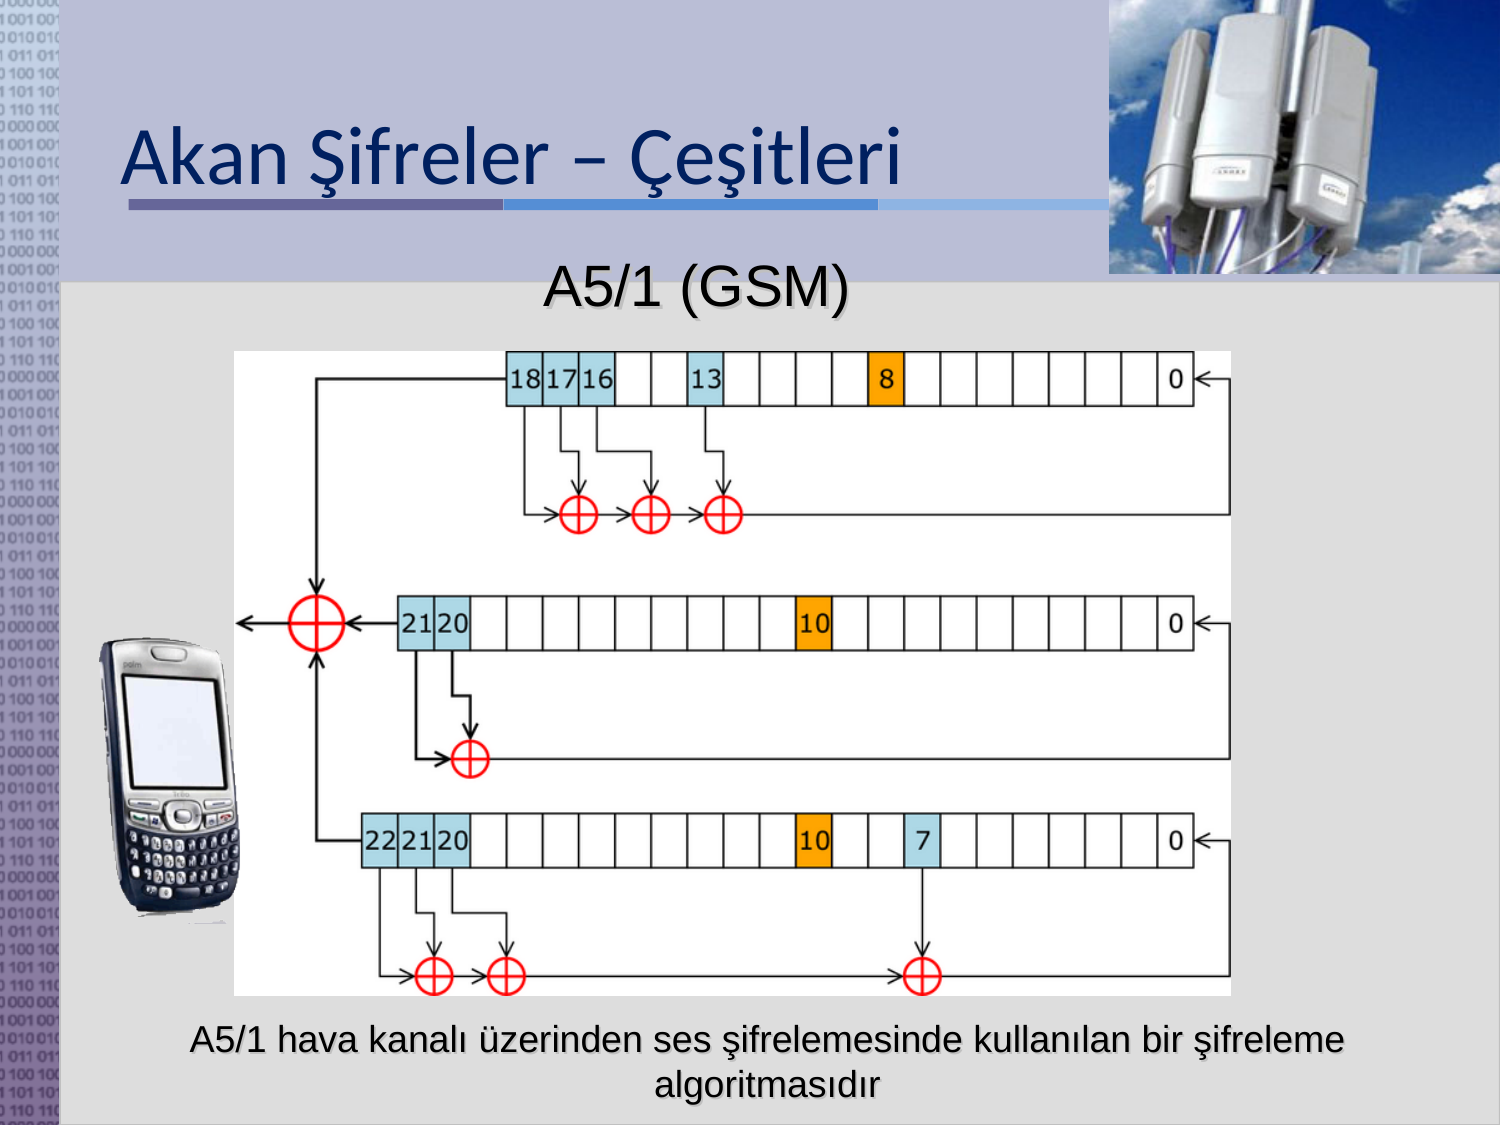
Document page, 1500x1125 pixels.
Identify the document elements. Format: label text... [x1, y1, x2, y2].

picture [0, 0, 60, 1125]
text_box Akan Şifreler – Çeşitleri [105, 93, 1109, 210]
text_box A5/1 (GSM) [199, 240, 1196, 326]
picture [76, 351, 1231, 996]
text_box A5/1 hava kanalı üzerinden ses şifrelemesinde kullanılan bir şifreleme algoritmasıdır [140, 1007, 1395, 1113]
text_box [128, 199, 1109, 211]
picture [1109, 0, 1500, 274]
